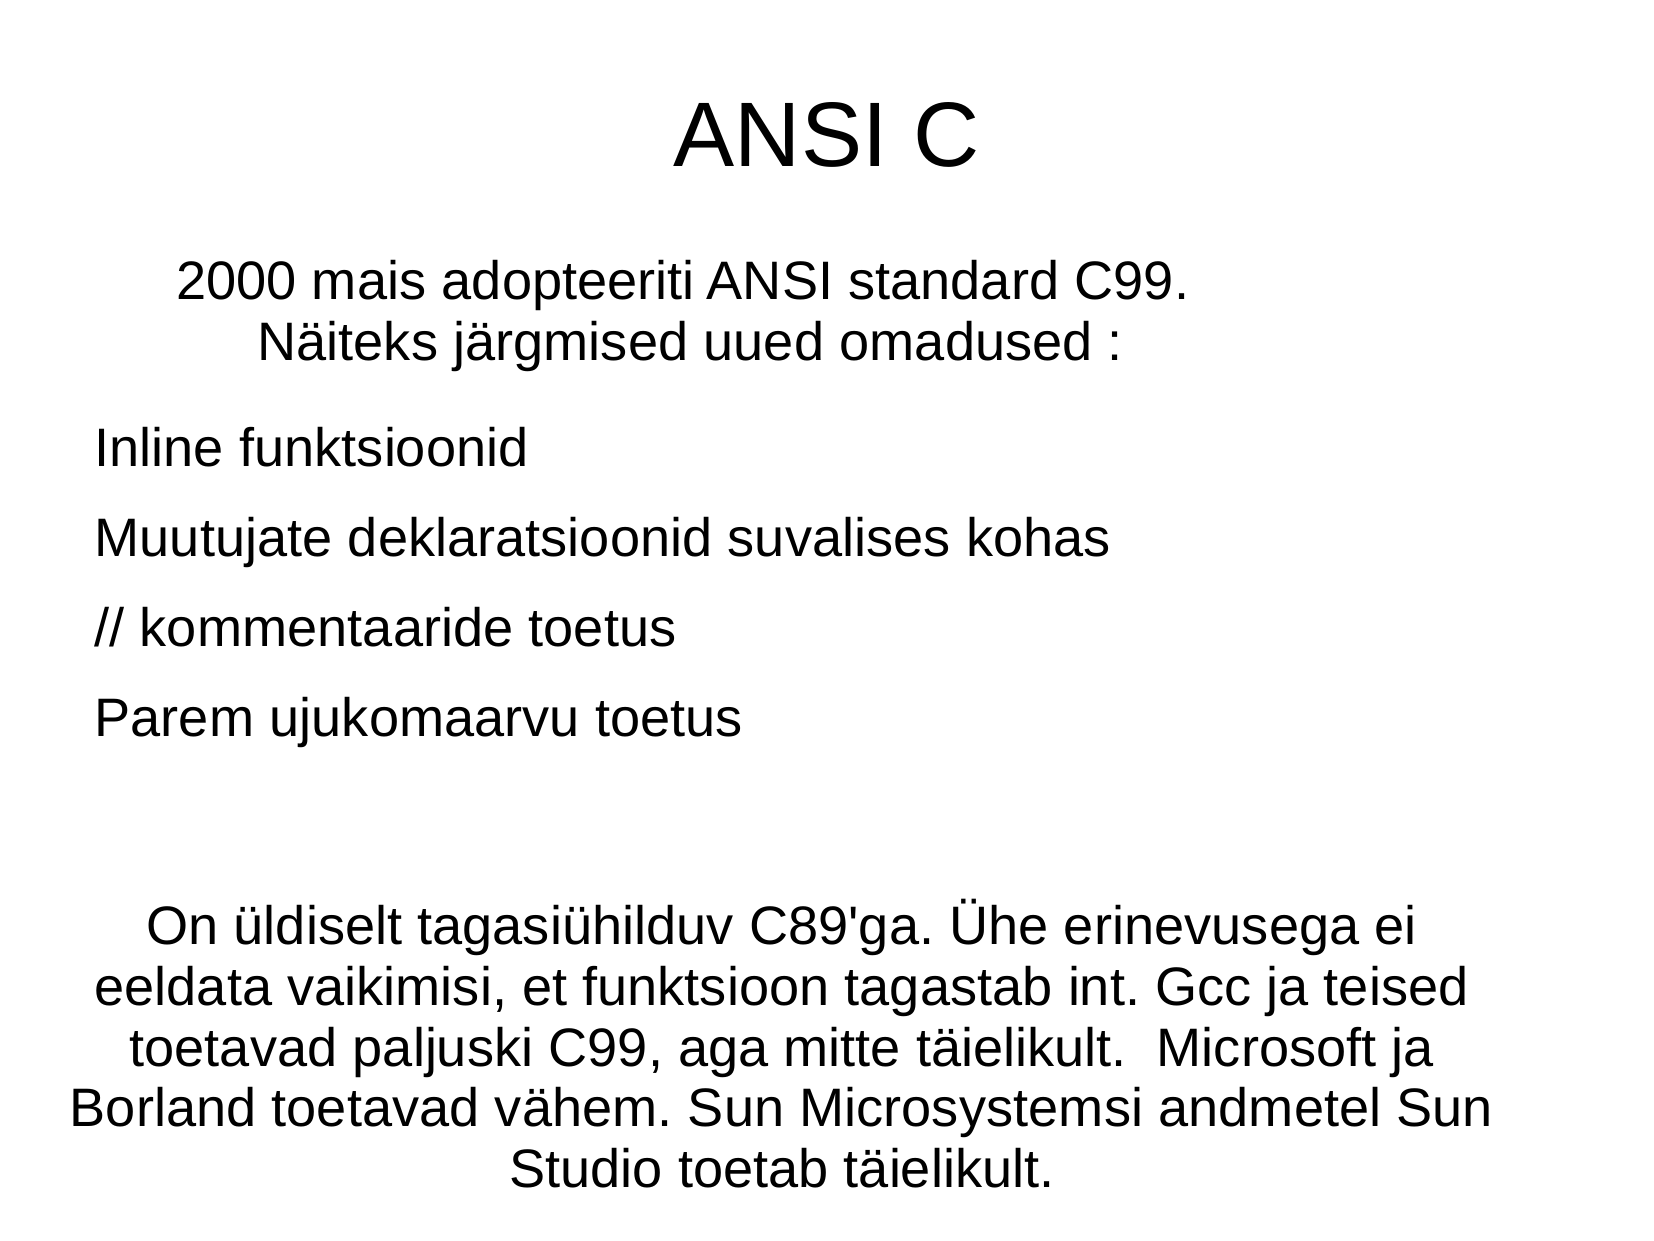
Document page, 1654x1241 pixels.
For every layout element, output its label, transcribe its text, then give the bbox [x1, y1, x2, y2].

list Inline funktsioonid Muutujate deklaratsioonid suvalises kohas // kommentaaride toetus Parem ujukomaarvu toetus [76, 417, 1566, 839]
text_box On üldiselt tagasiühilduv C89'ga. Ühe erinevusega ei eeldata vaikimisi, et funktsioon tagastab int. Gcc ja teised toetavad paljuski C99, aga mitte täielikult. Microsoft ja Borland toetavad vähem. Sun Microsystemsi andmetel Sun Studio toetab täielikult. [59, 895, 1506, 1199]
title ANSI C [82, 39, 1571, 232]
subtitle 2000 mais adopteeriti ANSI standard C99. Näiteks järgmised uued omadused : [82, 238, 1300, 384]
